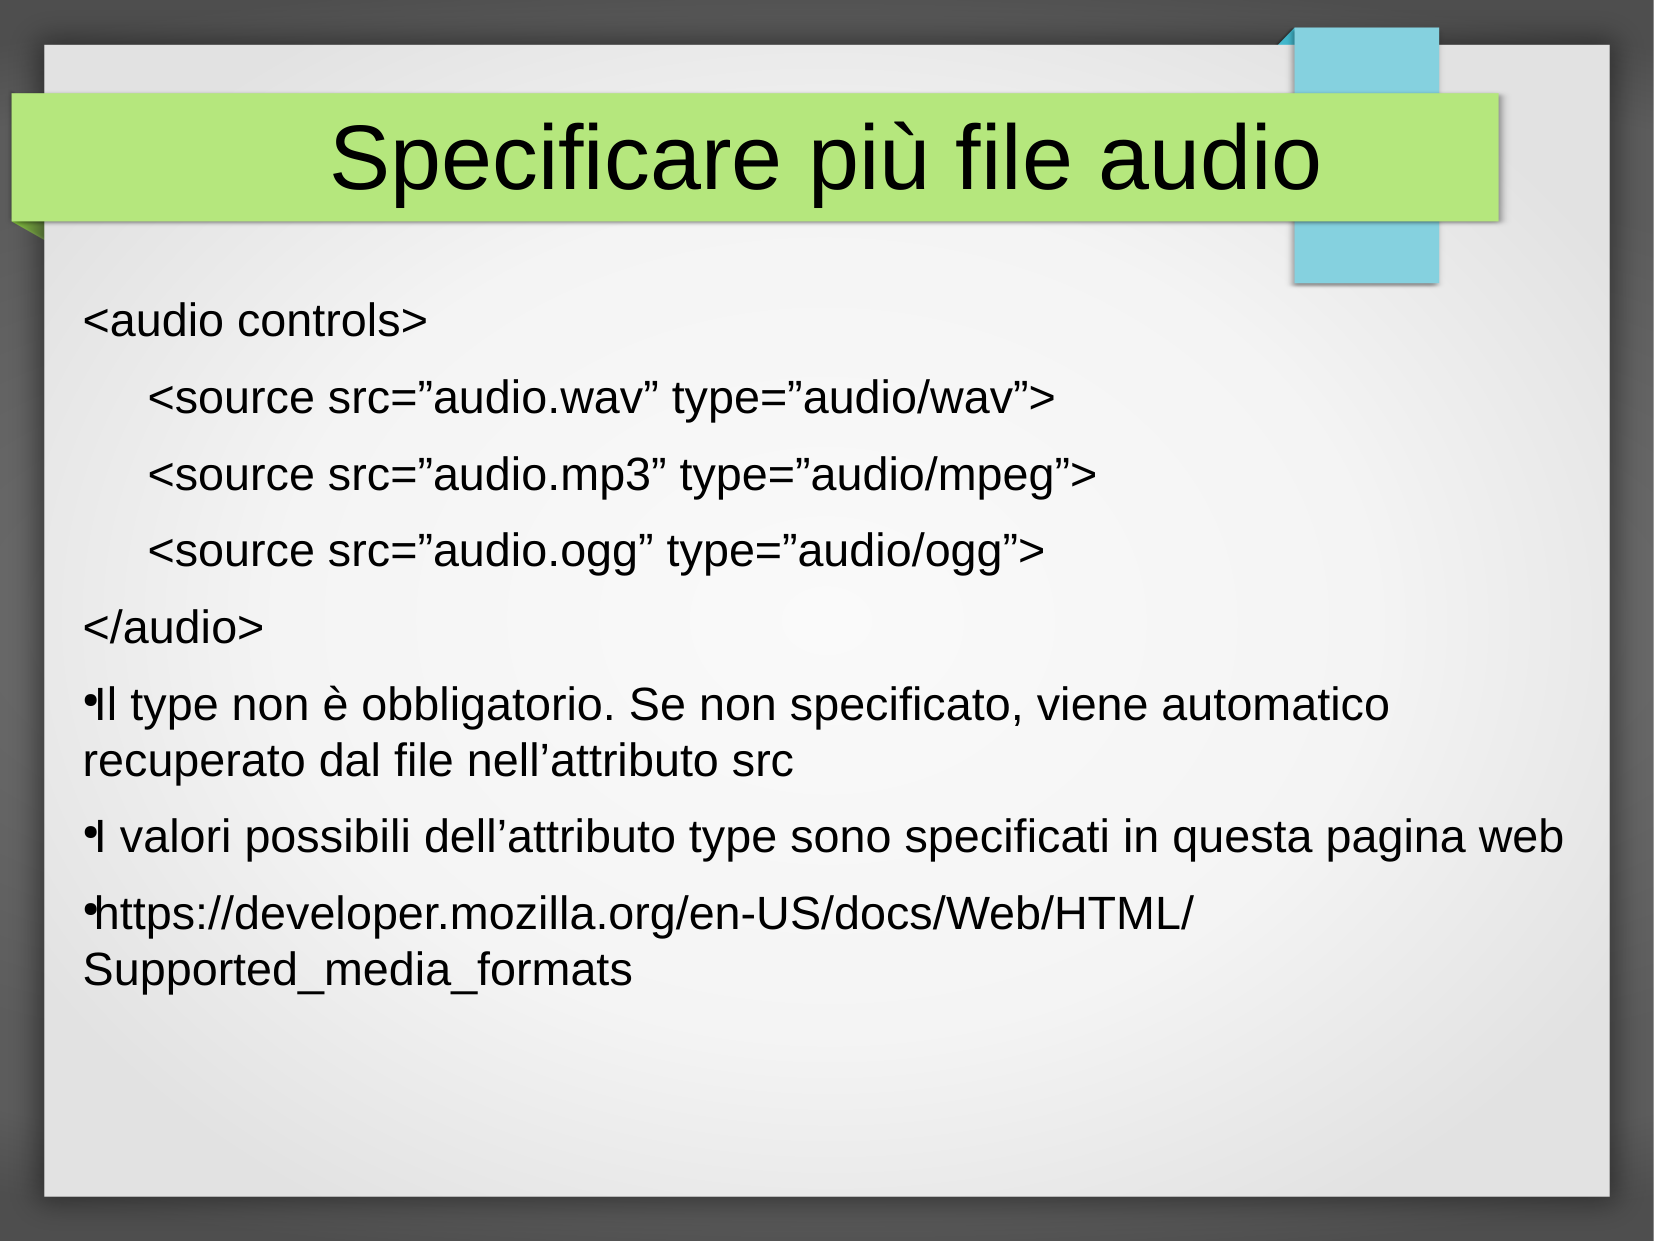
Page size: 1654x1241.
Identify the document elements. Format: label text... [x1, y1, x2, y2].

picture [0, 0, 1654, 1241]
list <audio controls> <source src=”audio.wav” type=”audio/wav”> <source src=”audio.mp3” type=”audio/mpeg”> <source src=”audio.ogg” type=”audio/ogg”> </audio> Il type non è obbligatorio. Se non specificato, viene automatico recuperato dal file nell’attributo src I valori possibili dell’attributo type sono specificati in questa pagina web https://developer.mozilla.org/en-US/docs/Web/HTML/Supported_media_formats [82, 290, 1571, 1010]
title Specificare più file audio [82, 49, 1571, 257]
